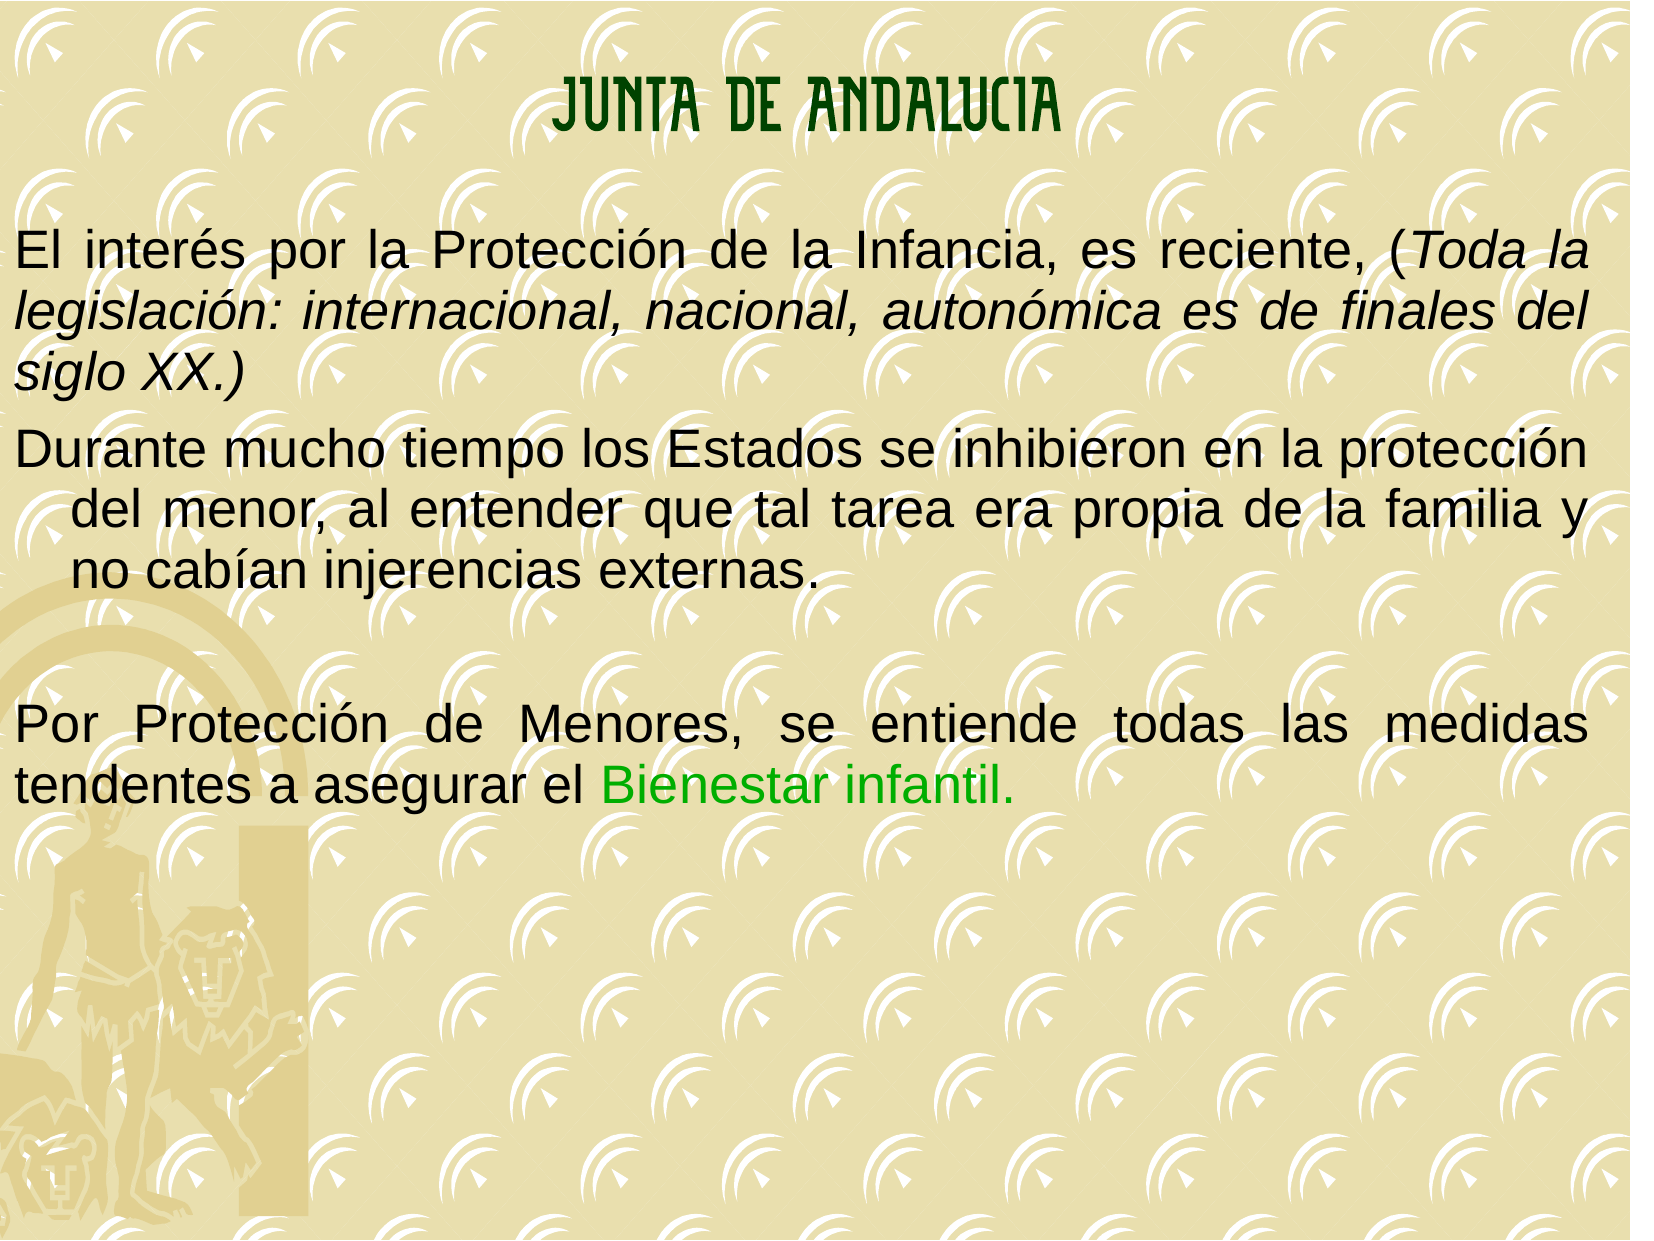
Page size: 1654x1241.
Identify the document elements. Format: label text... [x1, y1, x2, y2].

picture [0, 0, 1630, 1241]
text_box El interés por la Protección de la Infancia, es reciente, (Toda la legislación: internacional, nacional, autonómica es de finales del siglo XX.) Durante mucho tiempo los Estados se inhibieron en la protección del menor, al entender que tal tarea era propia de la familia y no cabían injerencias externas. Por Protección de Menores, se entiende todas las medidas tendentes a asegurar el Bienestar infantil. [0, 212, 1607, 1087]
